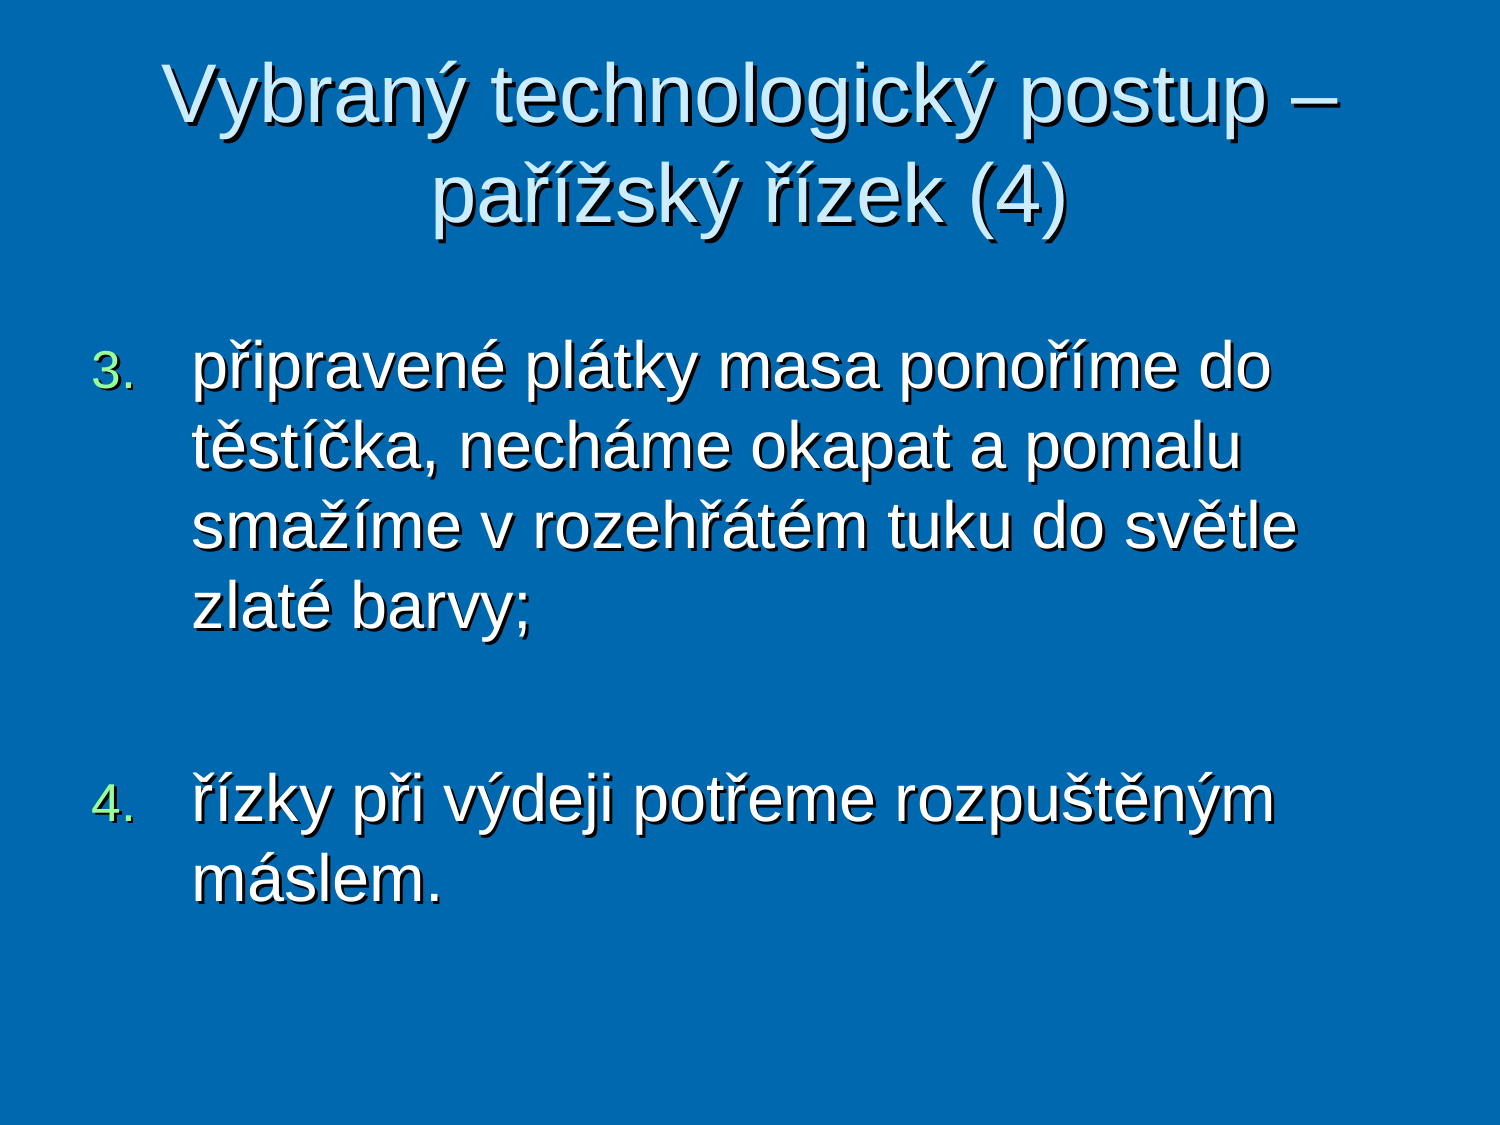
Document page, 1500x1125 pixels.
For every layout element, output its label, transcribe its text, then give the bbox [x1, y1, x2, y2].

list připravené plátky masa ponoříme do těstíčka, necháme okapat a pomalu smažíme v rozehřátém tuku do světle zlaté barvy; řízky při výdeji potřeme rozpuštěným máslem. [76, 314, 1427, 1057]
title Vybraný technologický postup – pařížský řízek (4) [75, 31, 1426, 247]
